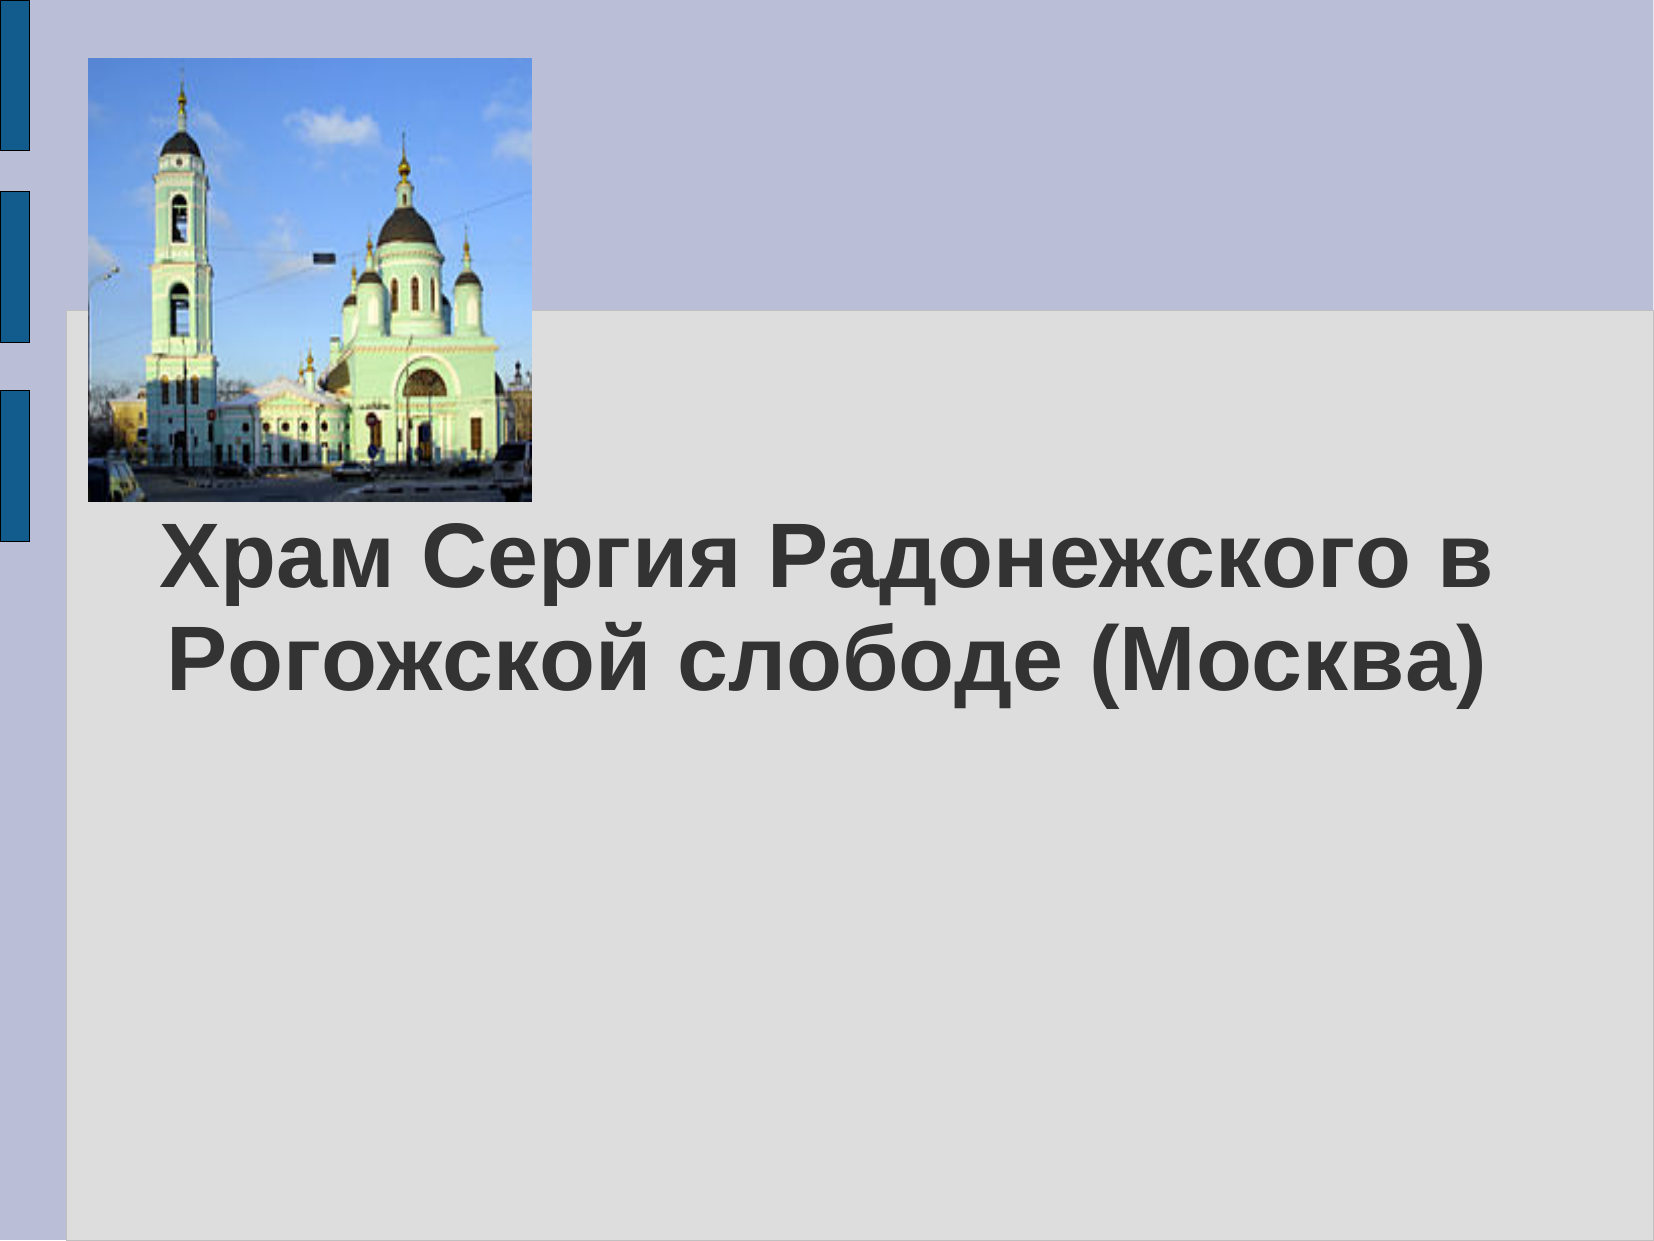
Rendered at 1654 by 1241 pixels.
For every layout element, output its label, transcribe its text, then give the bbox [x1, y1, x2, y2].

title Храм Сергия Радонежского в Рогожской слободе (Москва) [121, 92, 1534, 1123]
picture [88, 58, 532, 502]
